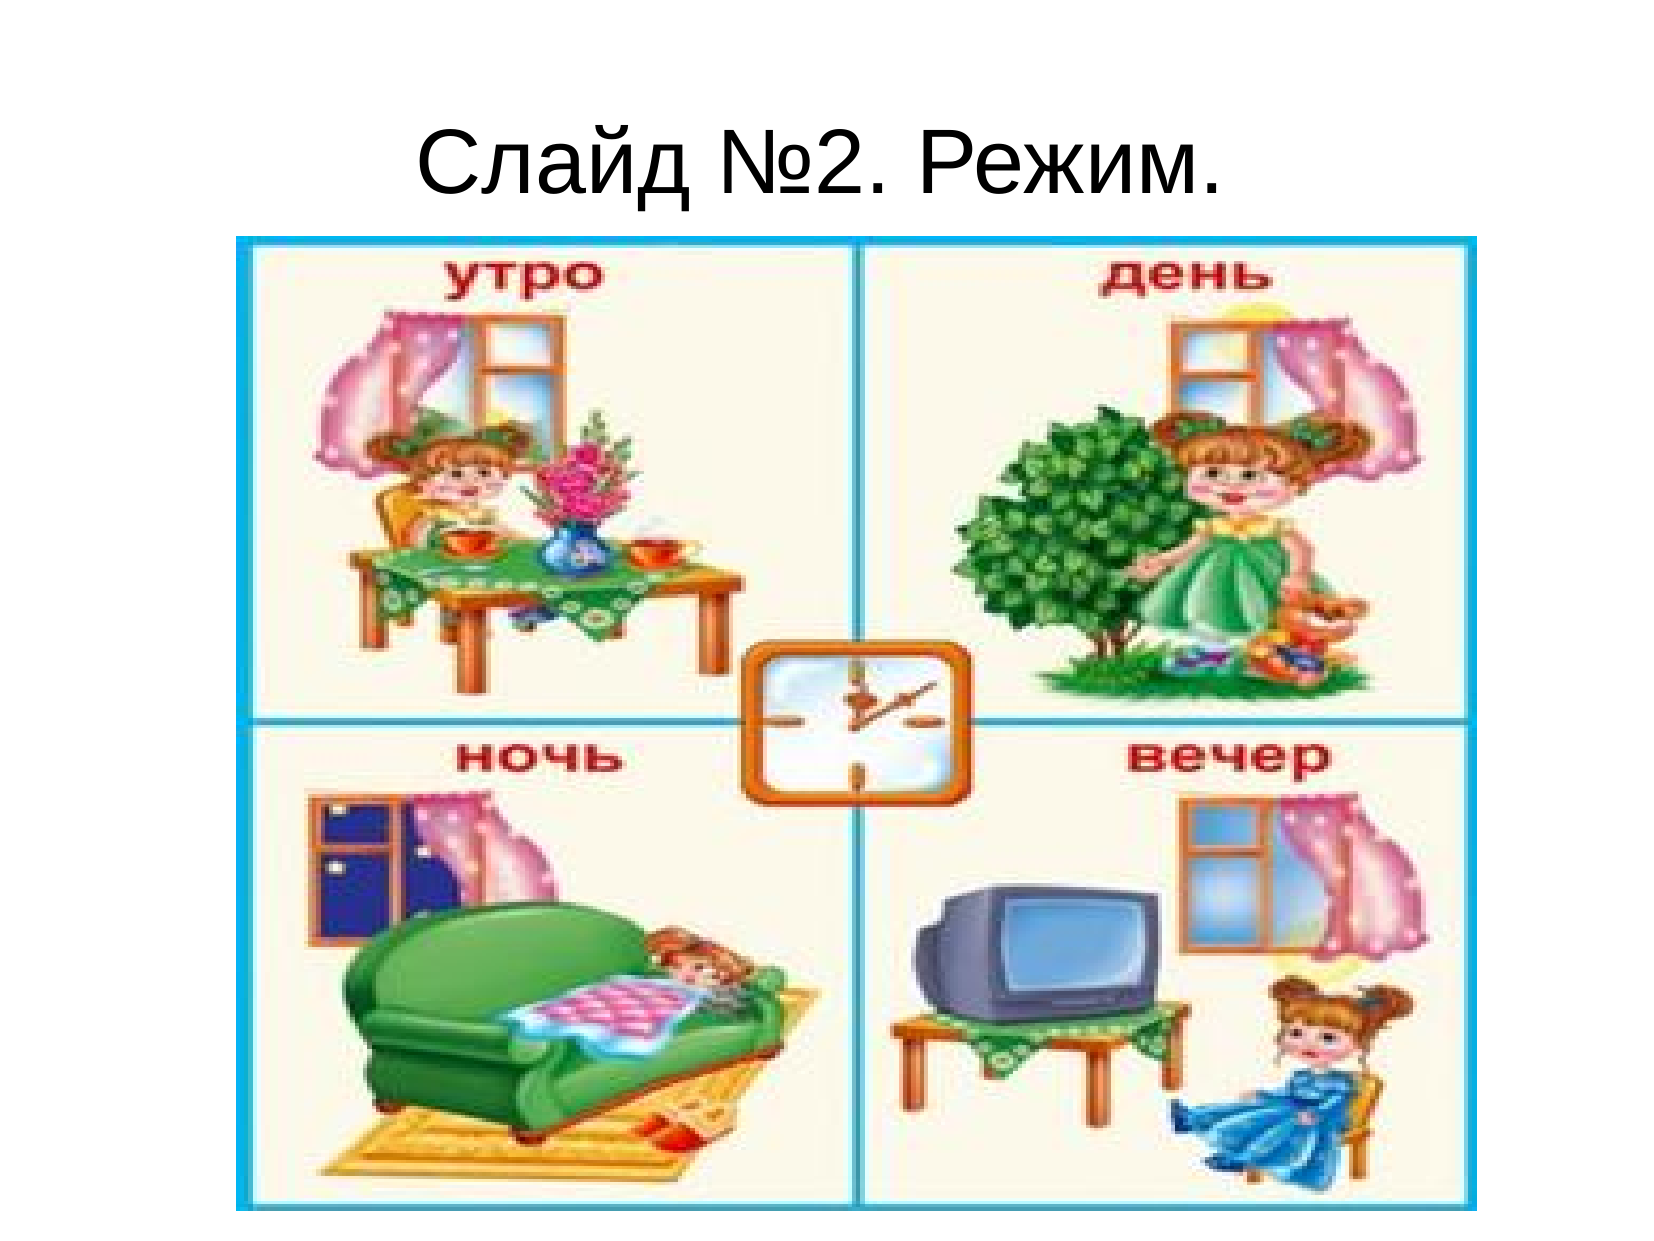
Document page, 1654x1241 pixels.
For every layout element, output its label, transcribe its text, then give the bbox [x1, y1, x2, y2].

picture [236, 236, 1477, 1211]
title Слайд №2. Режим. [76, 58, 1565, 266]
